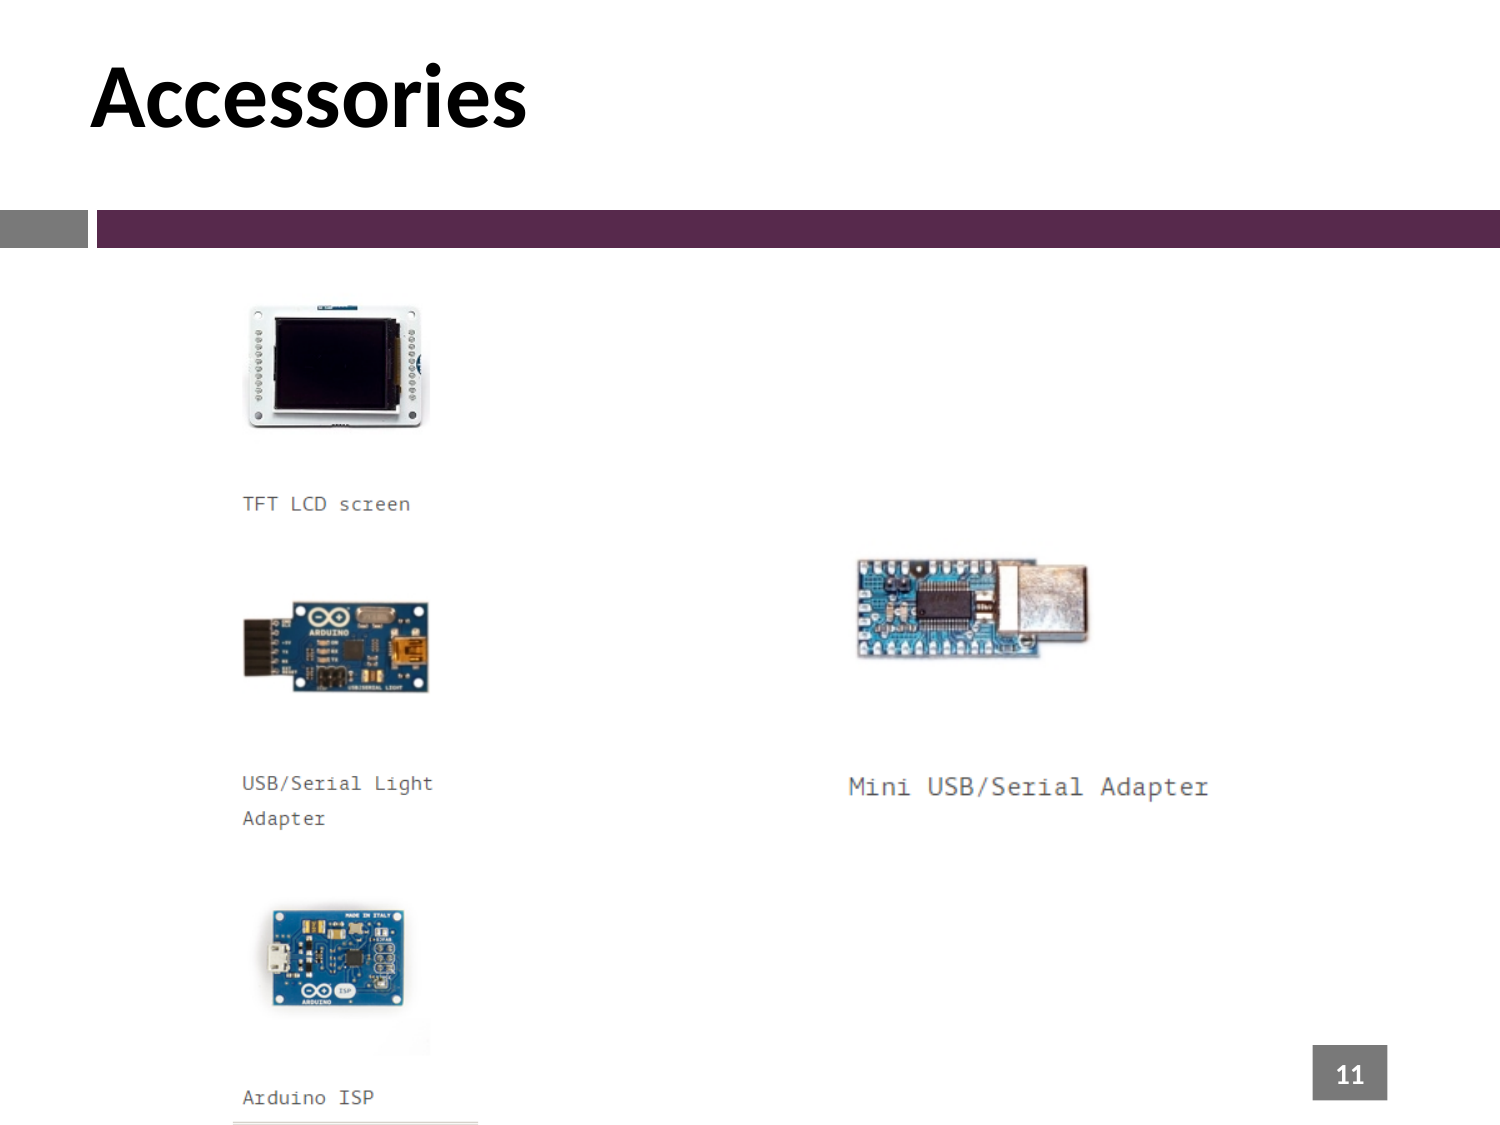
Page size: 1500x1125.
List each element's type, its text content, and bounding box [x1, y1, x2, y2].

title Accessories [75, 24, 1426, 157]
picture [831, 500, 1222, 837]
picture [232, 290, 479, 1125]
text_box [1312, 1045, 1388, 1101]
